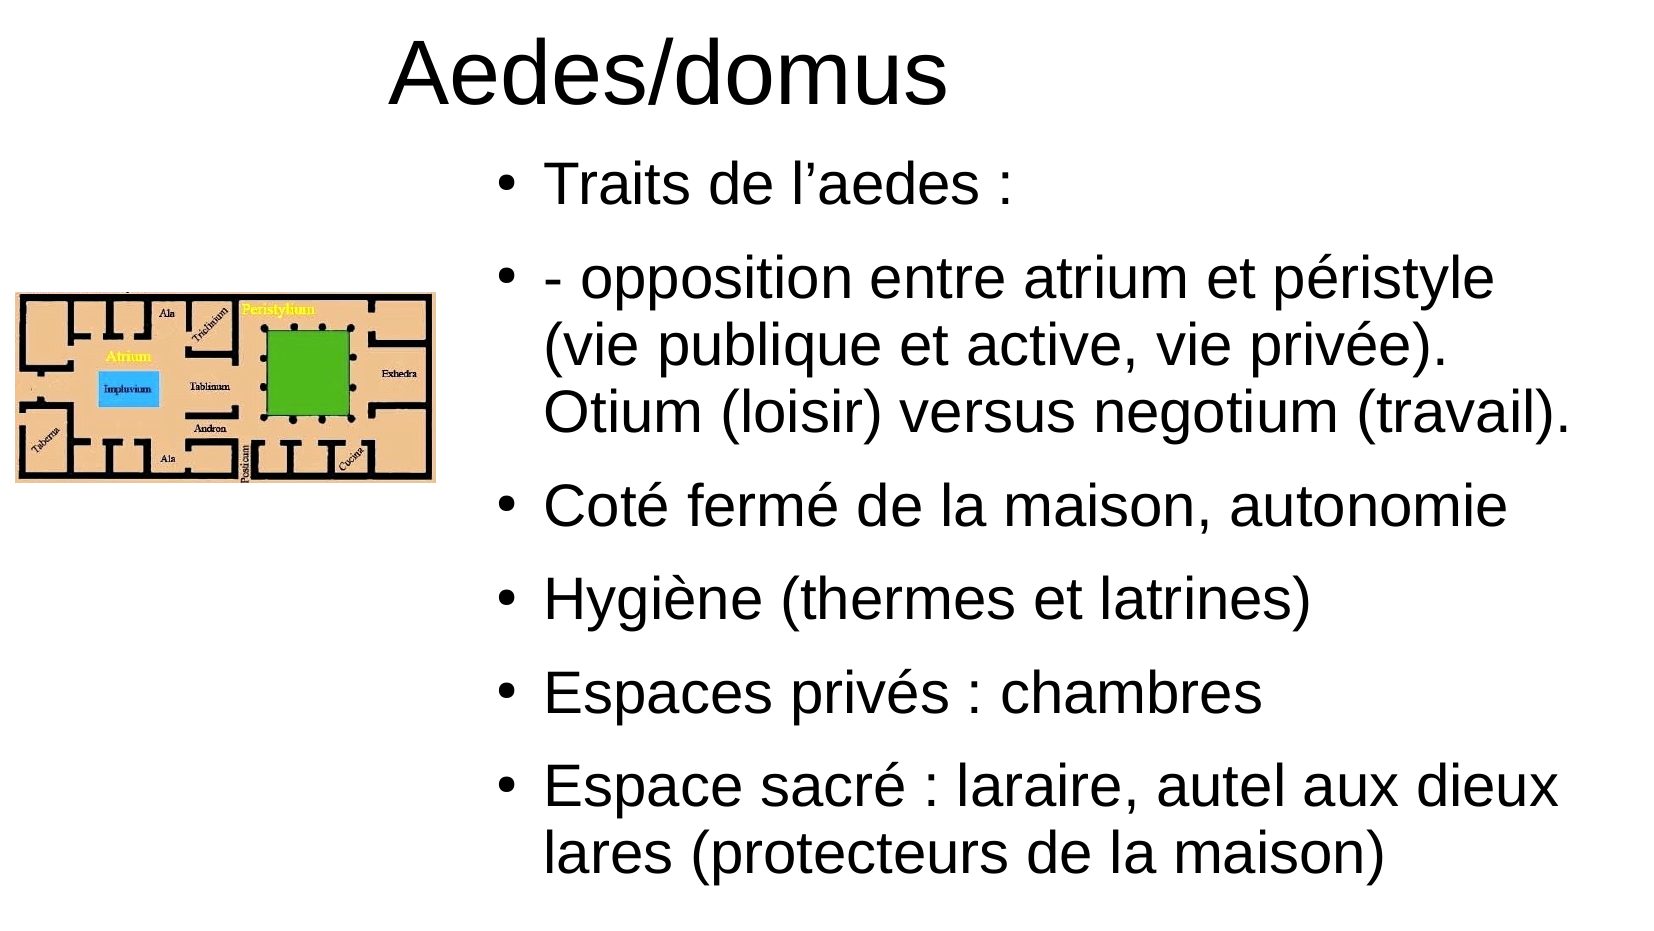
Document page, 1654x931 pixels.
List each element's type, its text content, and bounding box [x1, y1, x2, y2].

title Aedes/domus [0, 0, 1414, 151]
picture [15, 292, 436, 483]
list Traits de l’aedes : - opposition entre atrium et péristyle (vie publique et active, vie privée). Otium (loisir) versus negotium (travail). Coté fermé de la maison, autonomie Hygiène (thermes et latrines) Espaces privés : chambres Espace sacré : laraire, autel aux dieux lares (protecteurs de la maison) [480, 150, 1591, 901]
